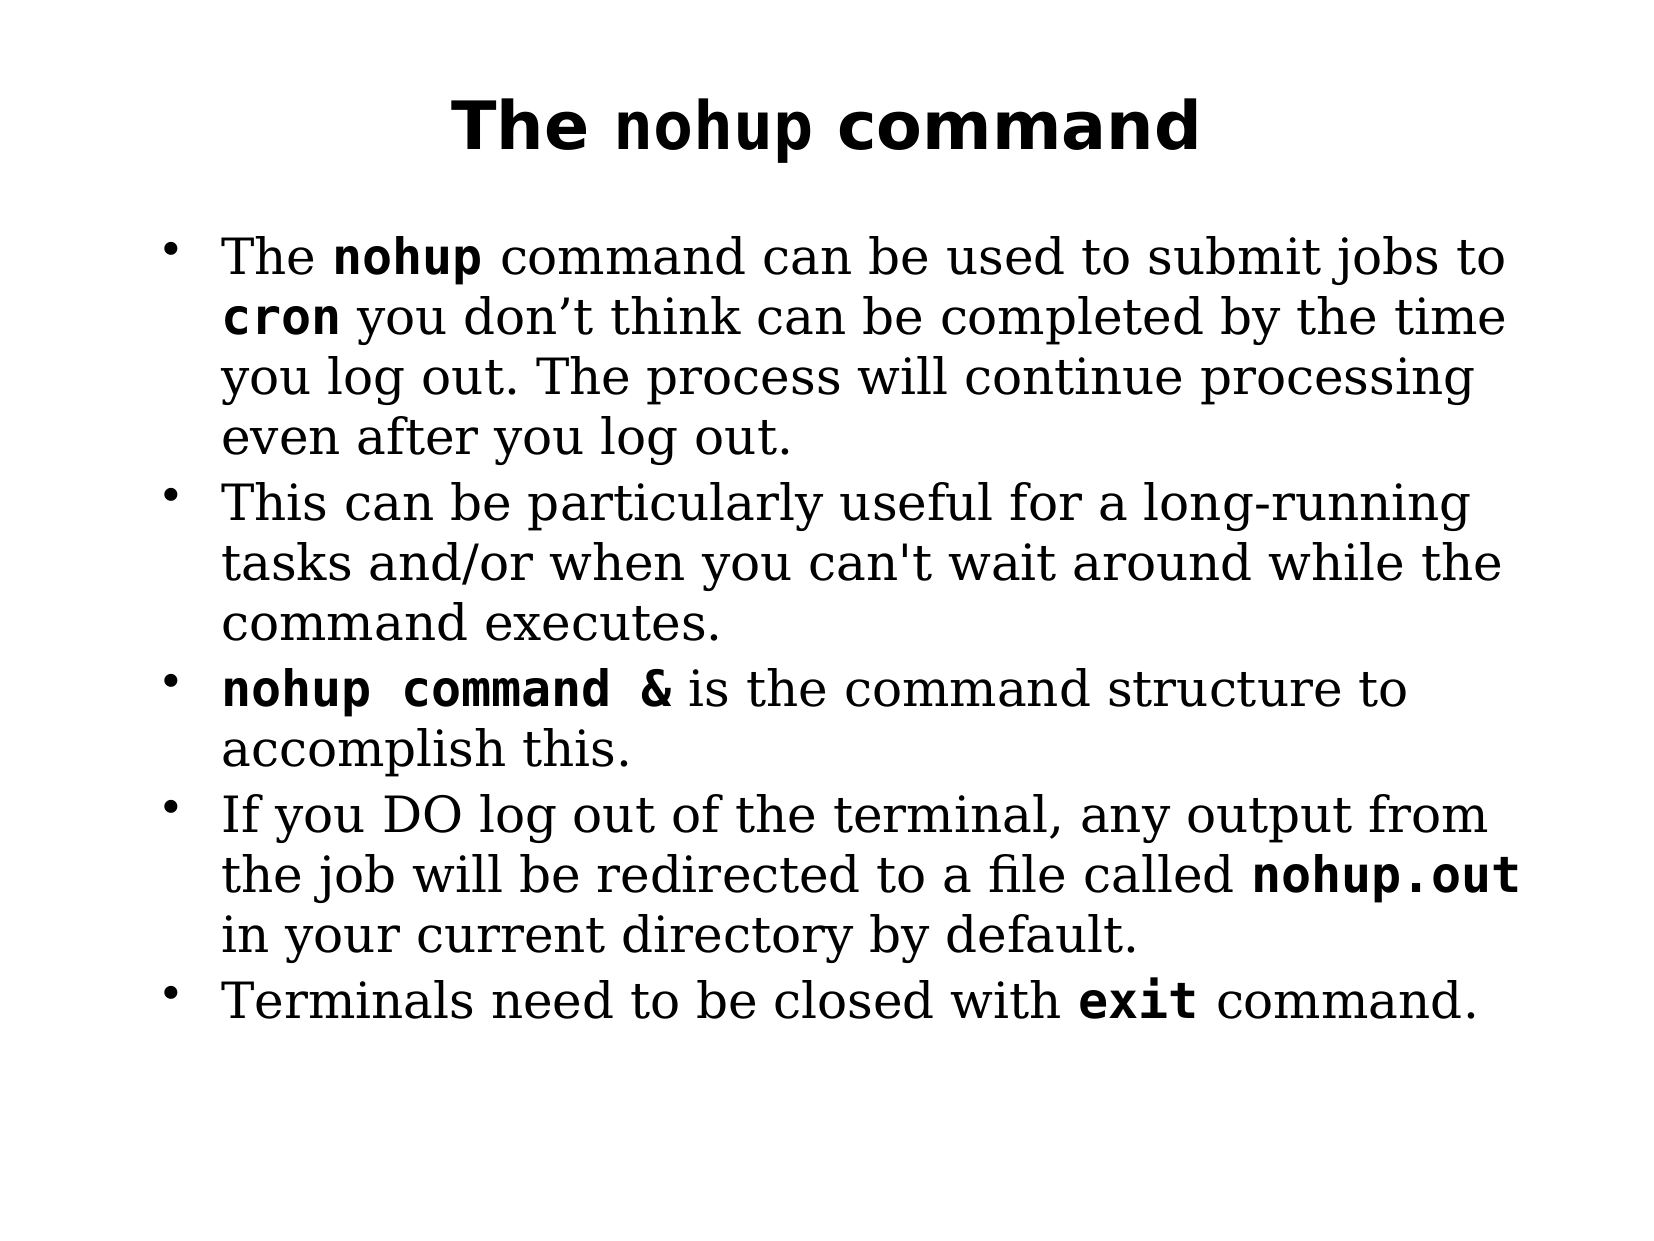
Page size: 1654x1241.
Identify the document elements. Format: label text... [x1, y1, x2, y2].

title The nohup command [124, 68, 1530, 178]
list The nohup command can be used to submit jobs to cron you don’t think can be completed by the time you log out. The process will continue processing even after you log out. This can be particularly useful for a long-running tasks and/or when you can't wait around while the command executes. nohup command & is the command structure to accomplish this. If you DO log out of the terminal, any output from the job will be redirected to a file called nohup.out in your current directory by default. Terminals need to be closed with exit command. [88, 217, 1565, 1117]
